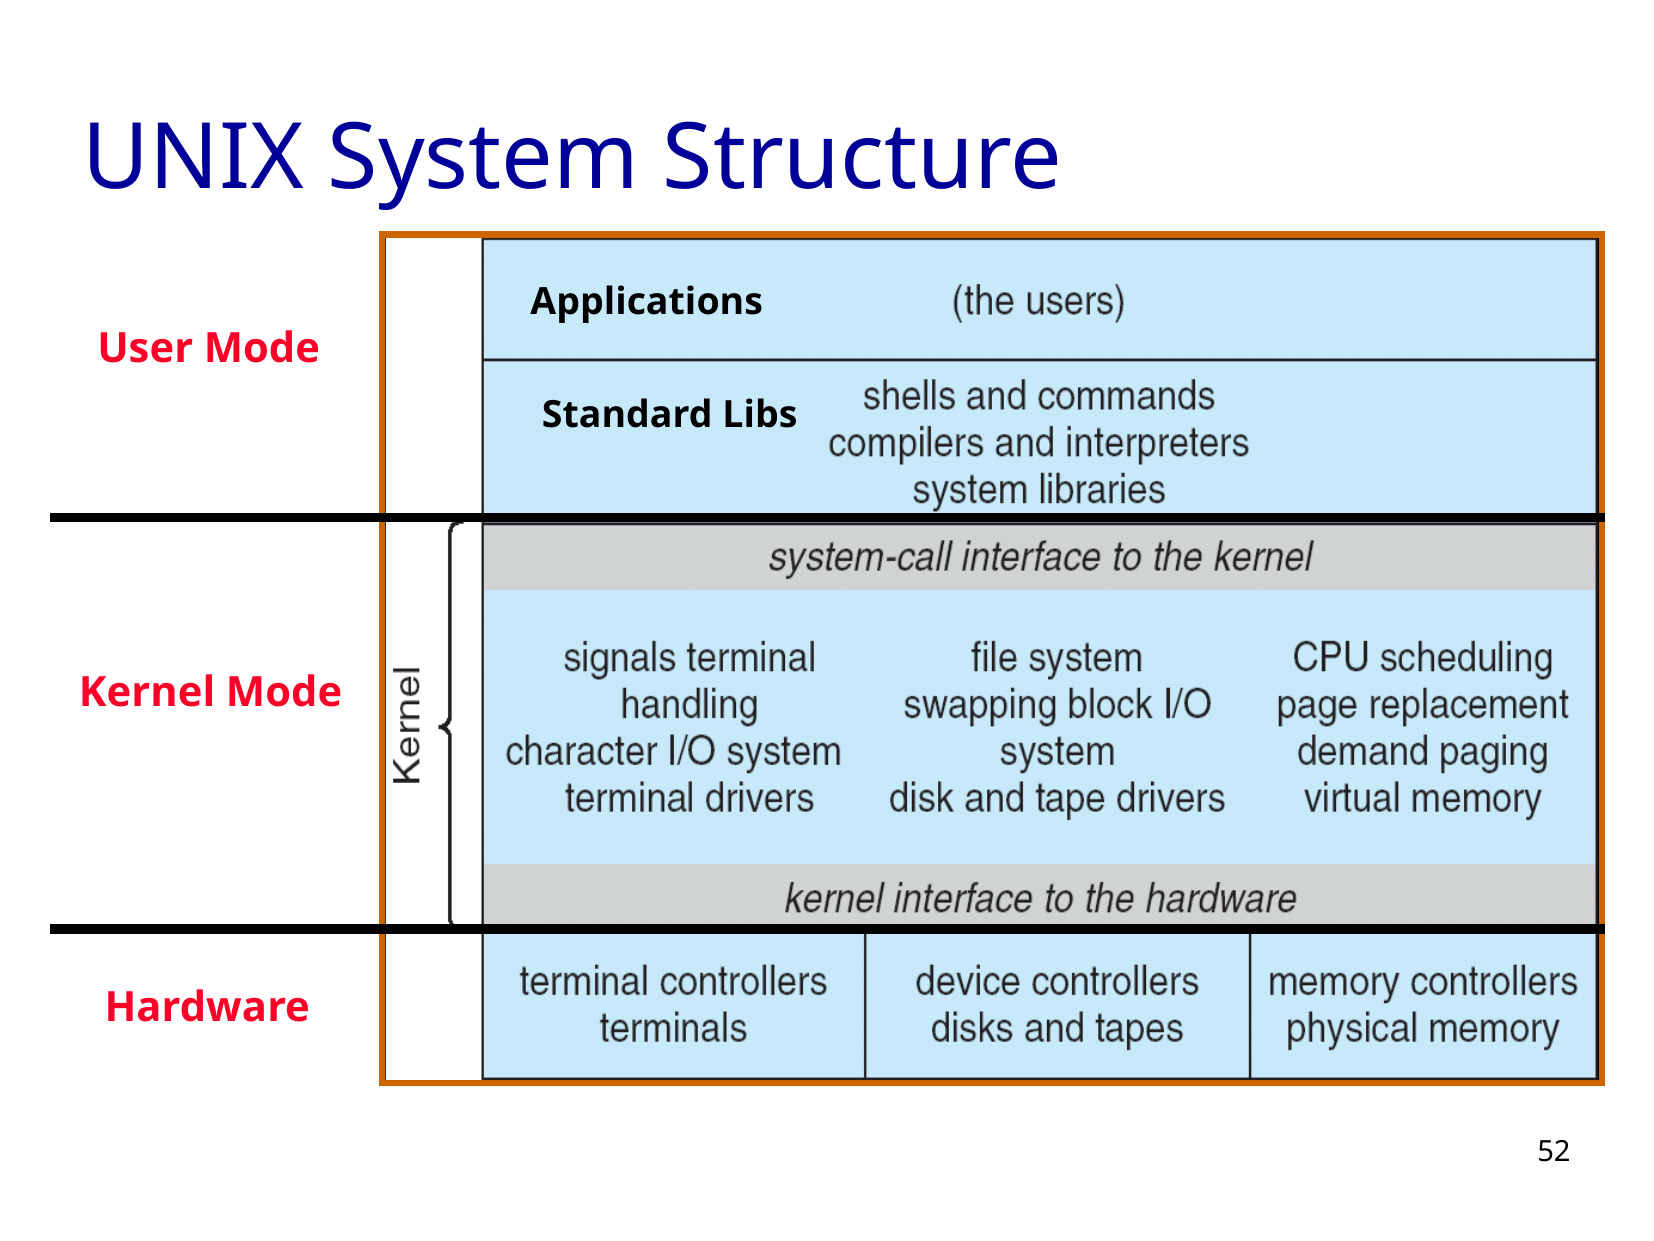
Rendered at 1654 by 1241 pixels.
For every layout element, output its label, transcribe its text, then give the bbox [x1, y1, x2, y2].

text_box User Mode [82, 312, 336, 378]
title UNIX System Structure [82, 49, 1571, 257]
picture [385, 237, 1600, 513]
text_box Kernel Mode [63, 656, 358, 722]
text_box Applications [515, 269, 779, 330]
picture [385, 934, 1600, 1081]
text_box Hardware [89, 971, 326, 1037]
text_box Standard Libs [526, 382, 813, 443]
picture [385, 522, 1600, 924]
